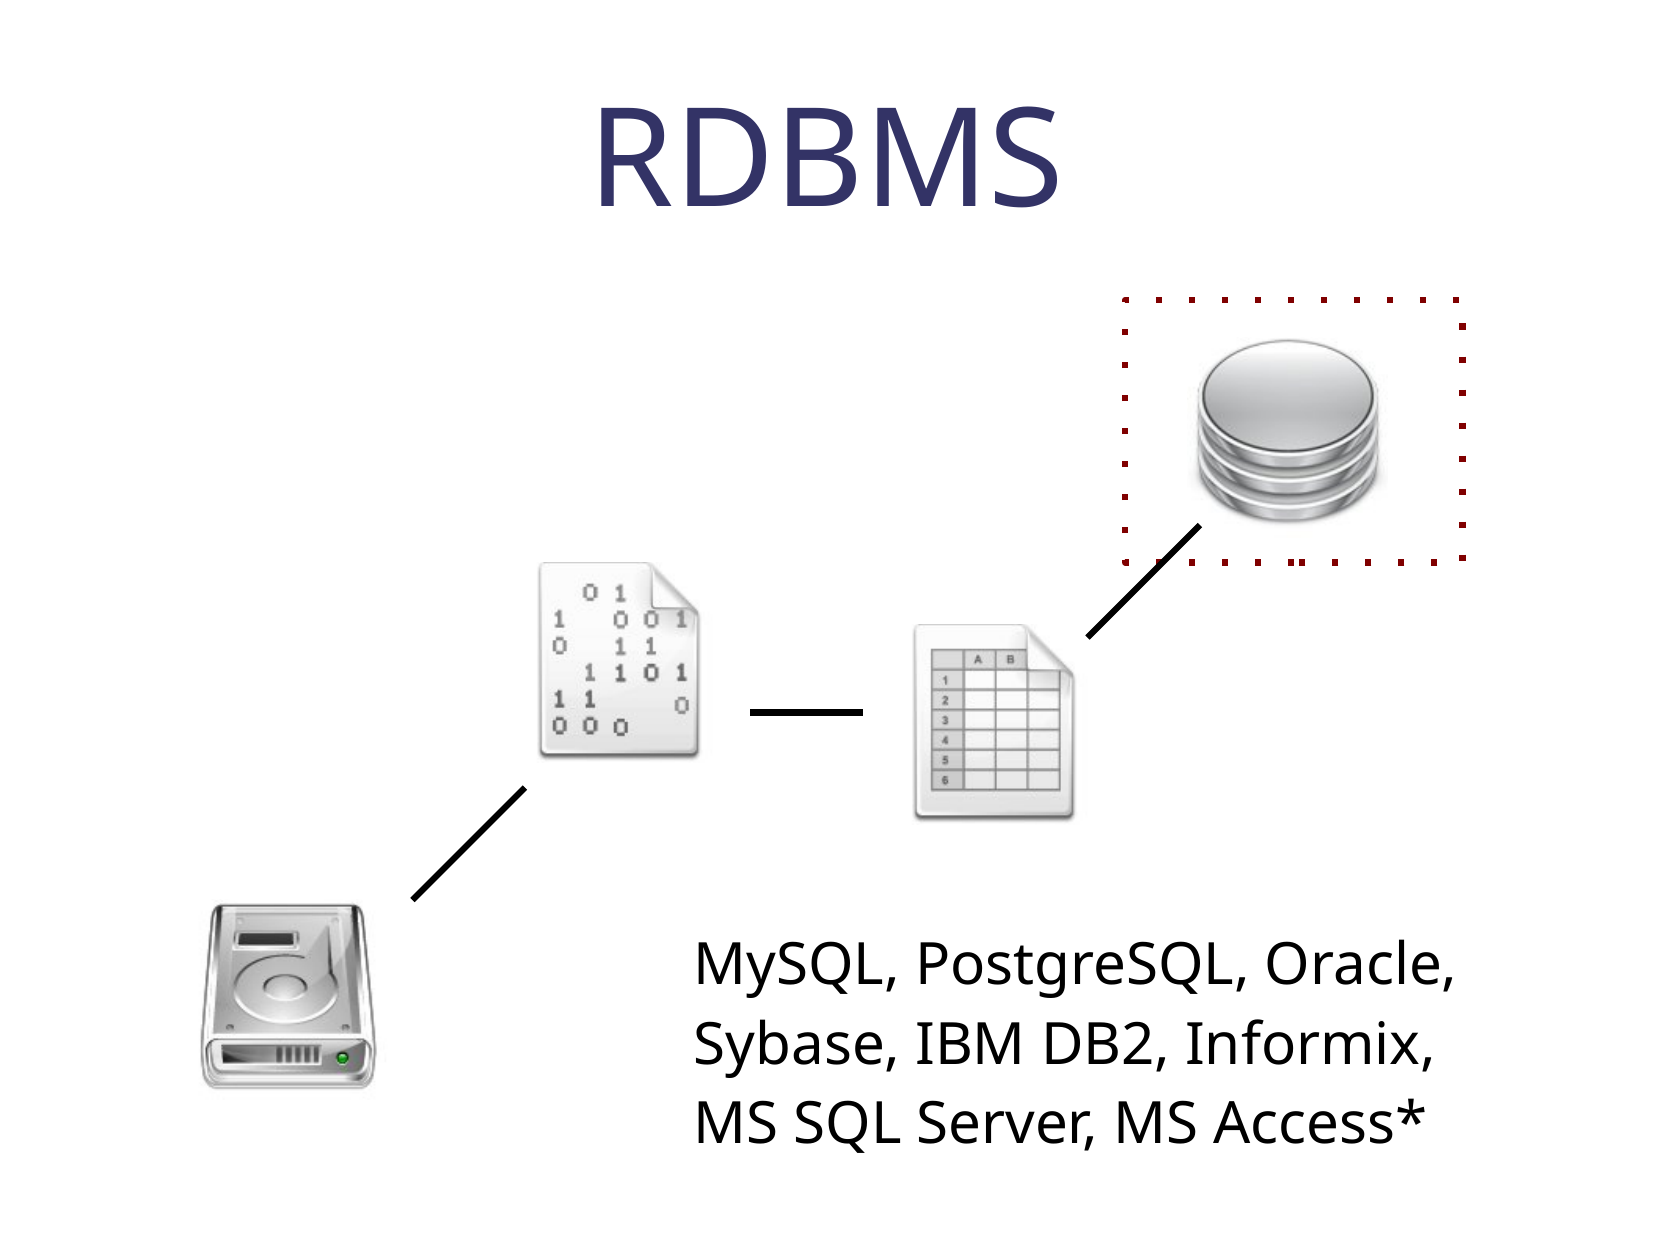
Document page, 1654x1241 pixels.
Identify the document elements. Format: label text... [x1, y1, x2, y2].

text_box MySQL, PostgreSQL, Oracle, Sybase, IBM DB2, Informix, MS SQL Server, MS Access* [679, 915, 1595, 1143]
picture [525, 562, 725, 763]
picture [900, 624, 1100, 826]
title RDBMS [82, 56, 1571, 250]
picture [1187, 337, 1388, 538]
picture [187, 899, 388, 1100]
